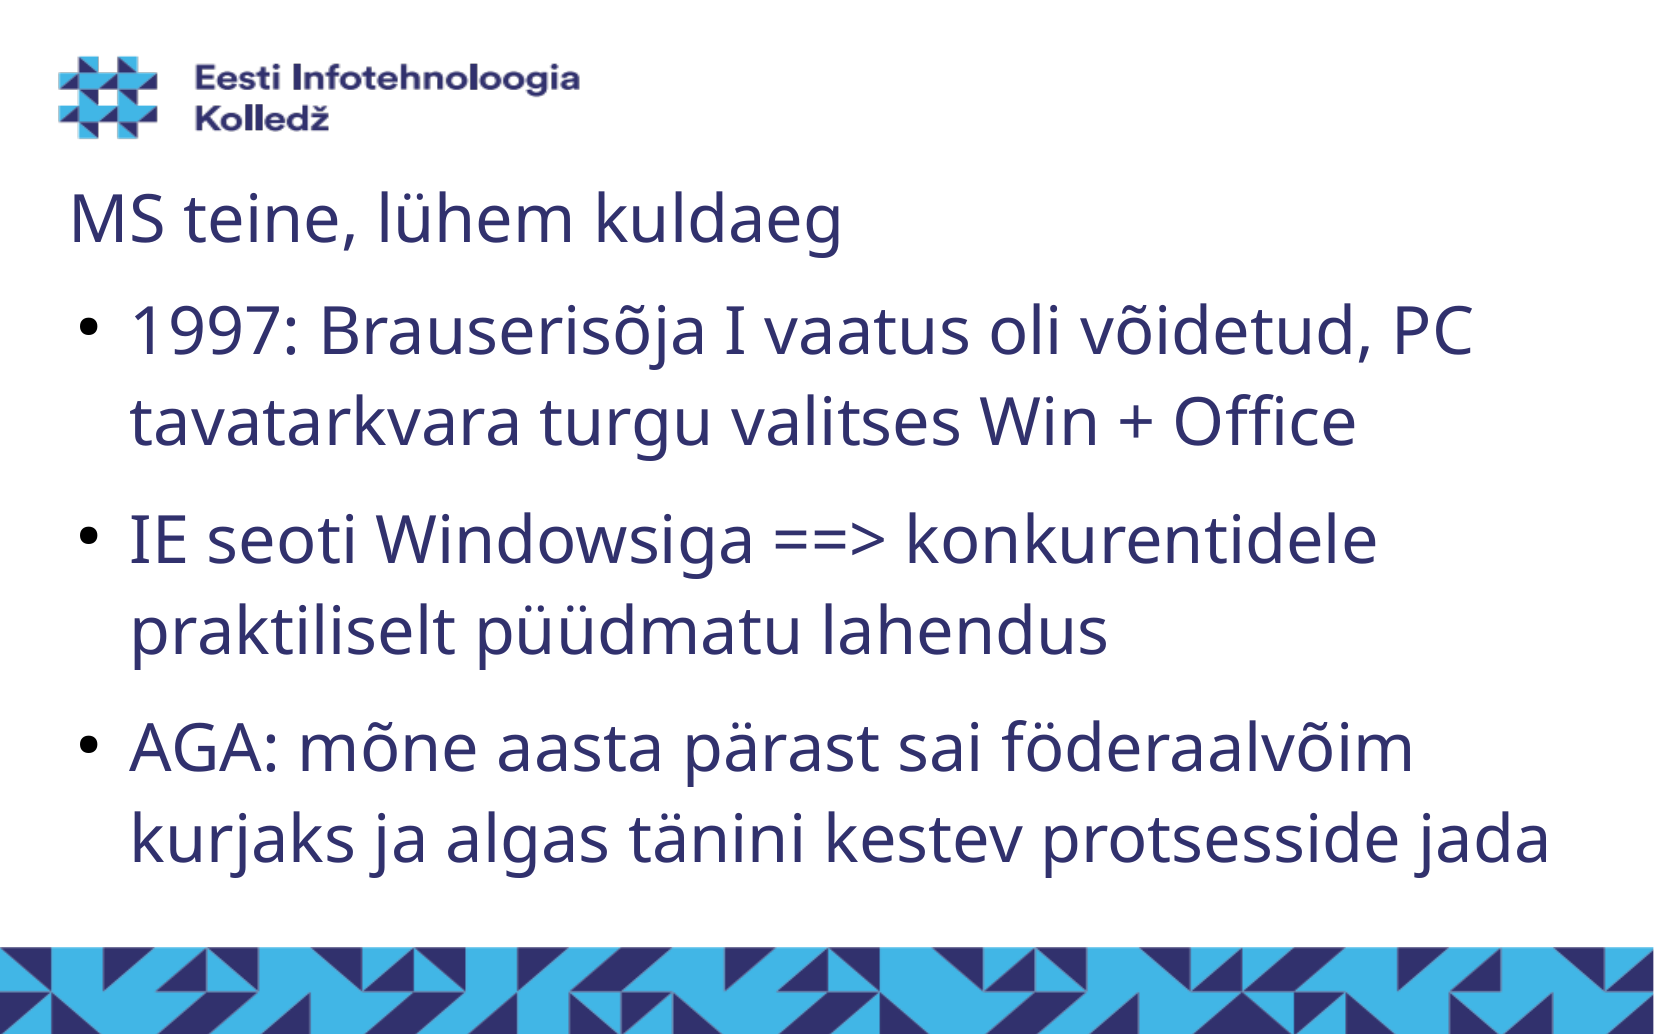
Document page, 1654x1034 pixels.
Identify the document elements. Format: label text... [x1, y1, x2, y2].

title MS teine, lühem kuldaeg [68, 147, 1536, 283]
list 1997: Brauserisõja I vaatus oli võidetud, PC tavatarkvara turgu valitses Win + Office IE seoti Windowsiga ==> konkurentidele praktiliselt püüdmatu lahendus AGA: mõne aasta pärast sai föderaalvõim kurjaks ja algas tänini kestev protsesside jada [59, 283, 1595, 936]
